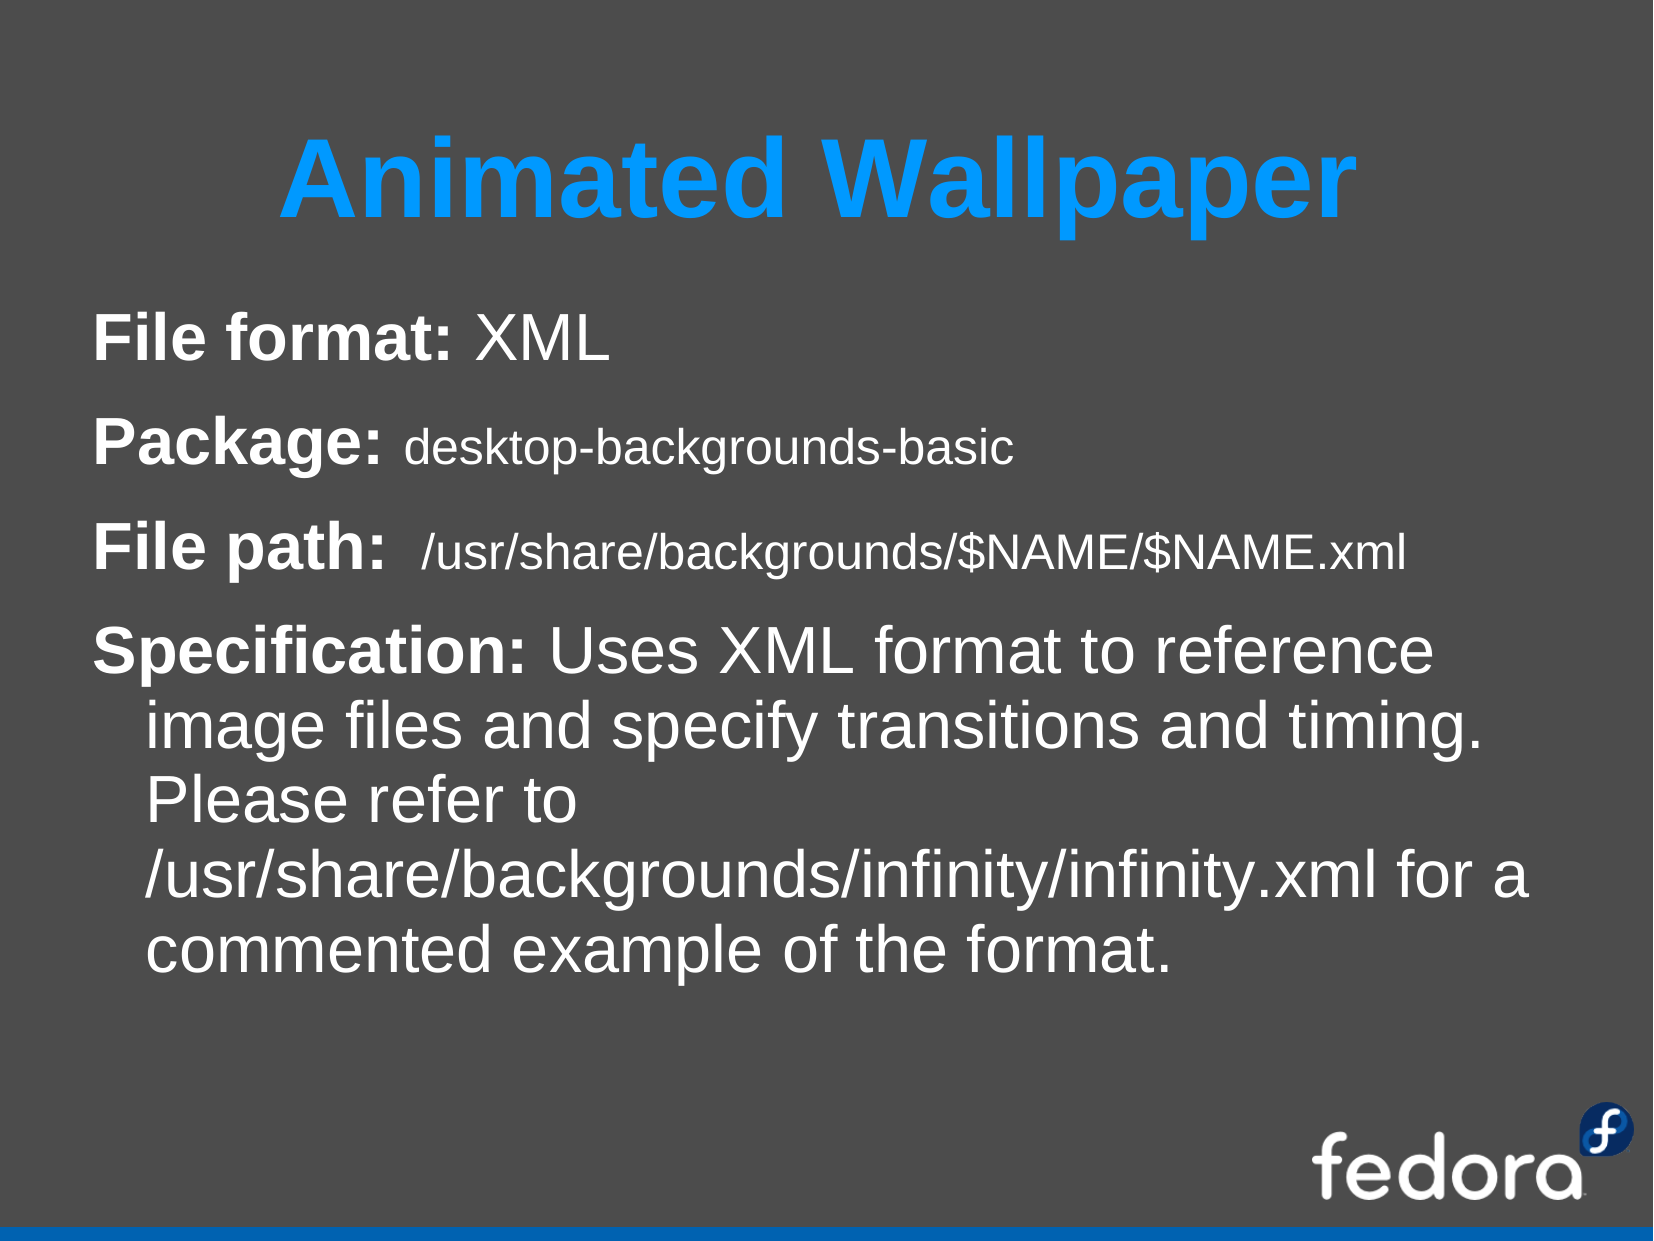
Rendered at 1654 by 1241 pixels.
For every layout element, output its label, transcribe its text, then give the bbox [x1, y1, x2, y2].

title Animated Wallpaper [112, 75, 1524, 283]
list File format: XML Package: desktop-backgrounds-basic File path: /usr/share/backgrounds/$NAME/$NAME.xml Specification: Uses XML format to reference image files and specify transitions and timing. Please refer to /usr/share/backgrounds/infinity/infinity.xml for a commented example of the format. [74, 300, 1612, 1082]
picture [1312, 1102, 1634, 1200]
